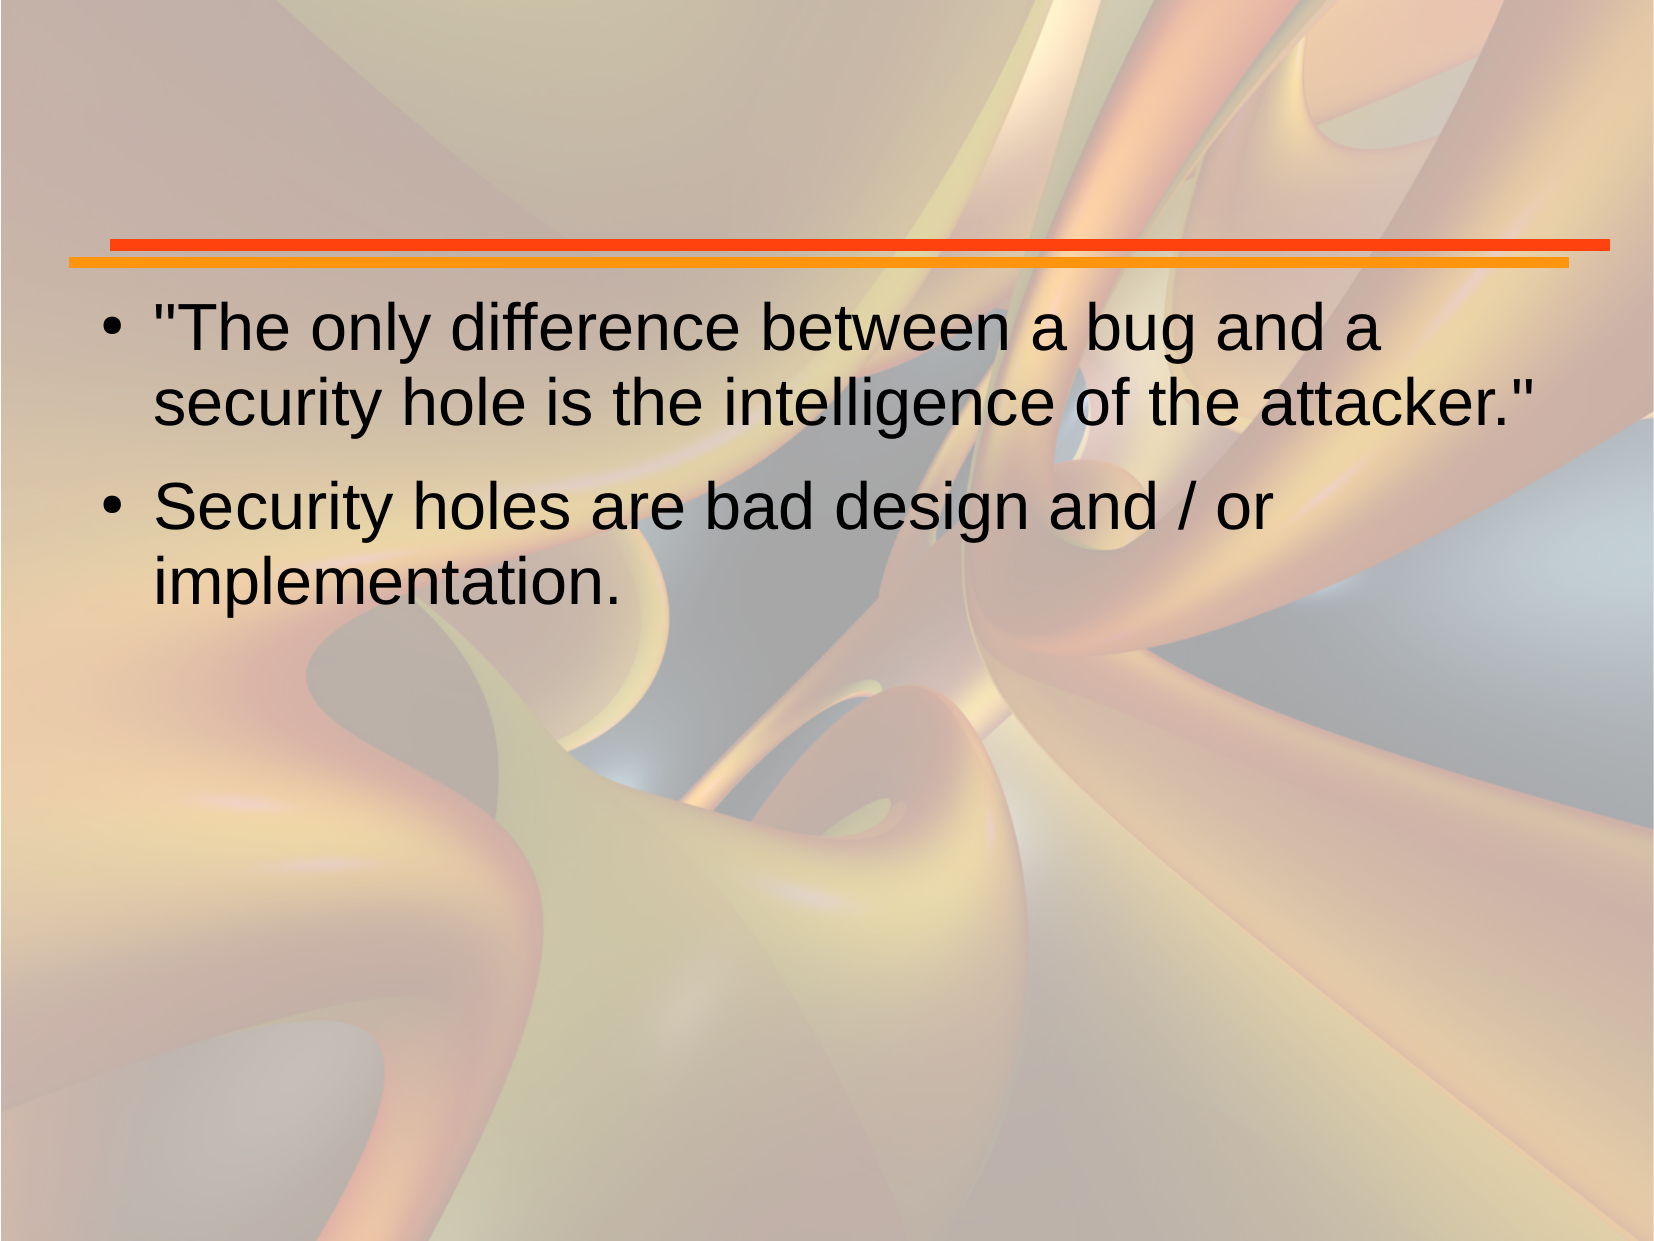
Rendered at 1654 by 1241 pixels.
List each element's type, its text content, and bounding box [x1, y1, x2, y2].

list "The only difference between a bug and a security hole is the intelligence of the attacker." Security holes are bad design and / or implementation. [82, 290, 1571, 1109]
